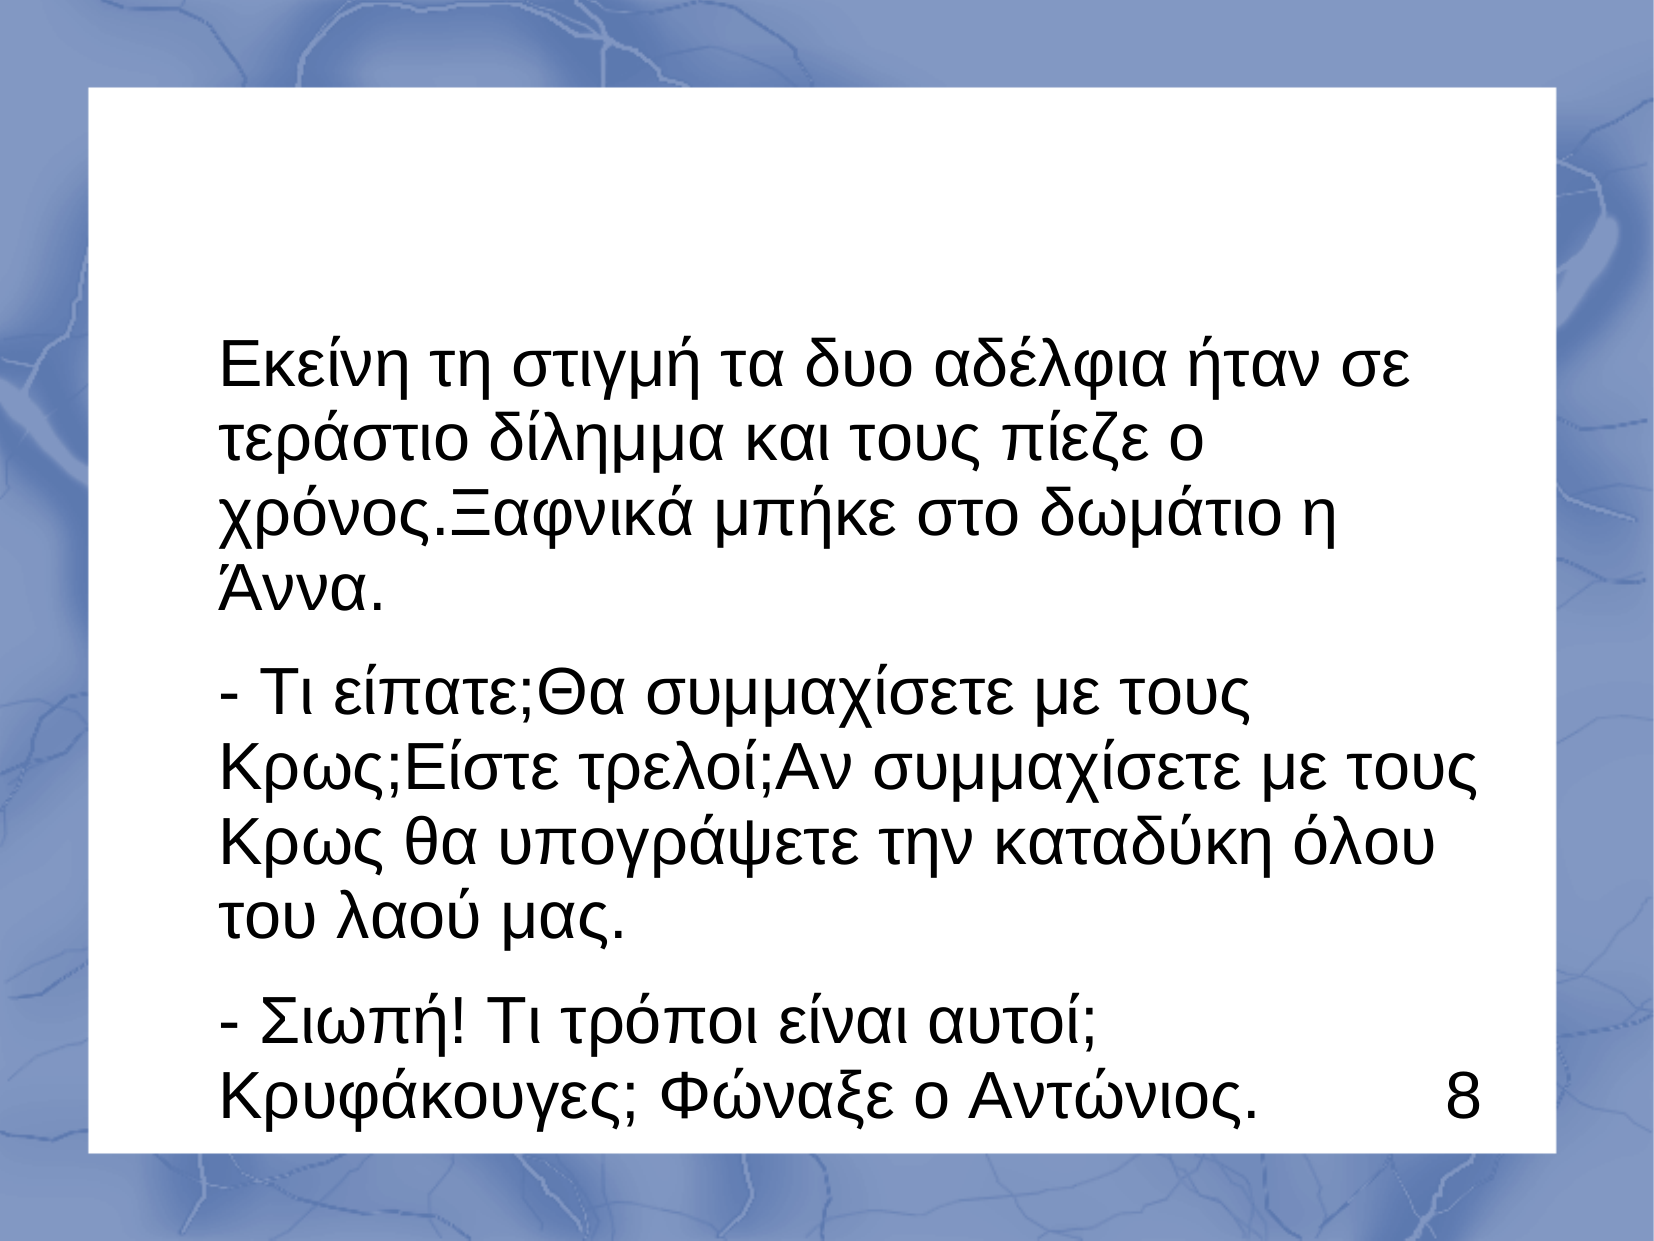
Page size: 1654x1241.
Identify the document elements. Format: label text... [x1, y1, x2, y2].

list Εκείνη τη στιγμή τα δυο αδέλφια ήταν σε τεράστιο δίλημμα και τους πίεζε ο χρόνος.Ξαφνικά μπήκε στο δωμάτιο η Άννα. - Τι είπατε;Θα συμμαχίσετε με τους Κρως;Είστε τρελοί;Αν συμμαχίσετε με τους Κρως θα υπογράψετε την καταδύκη όλου του λαού μας. - Σιωπή! Τι τρόποι είναι αυτοί; Κρυφάκουγες; Φώναξε ο Αντώνιος. 8 [147, 325, 1506, 1133]
picture [0, 0, 1654, 1241]
